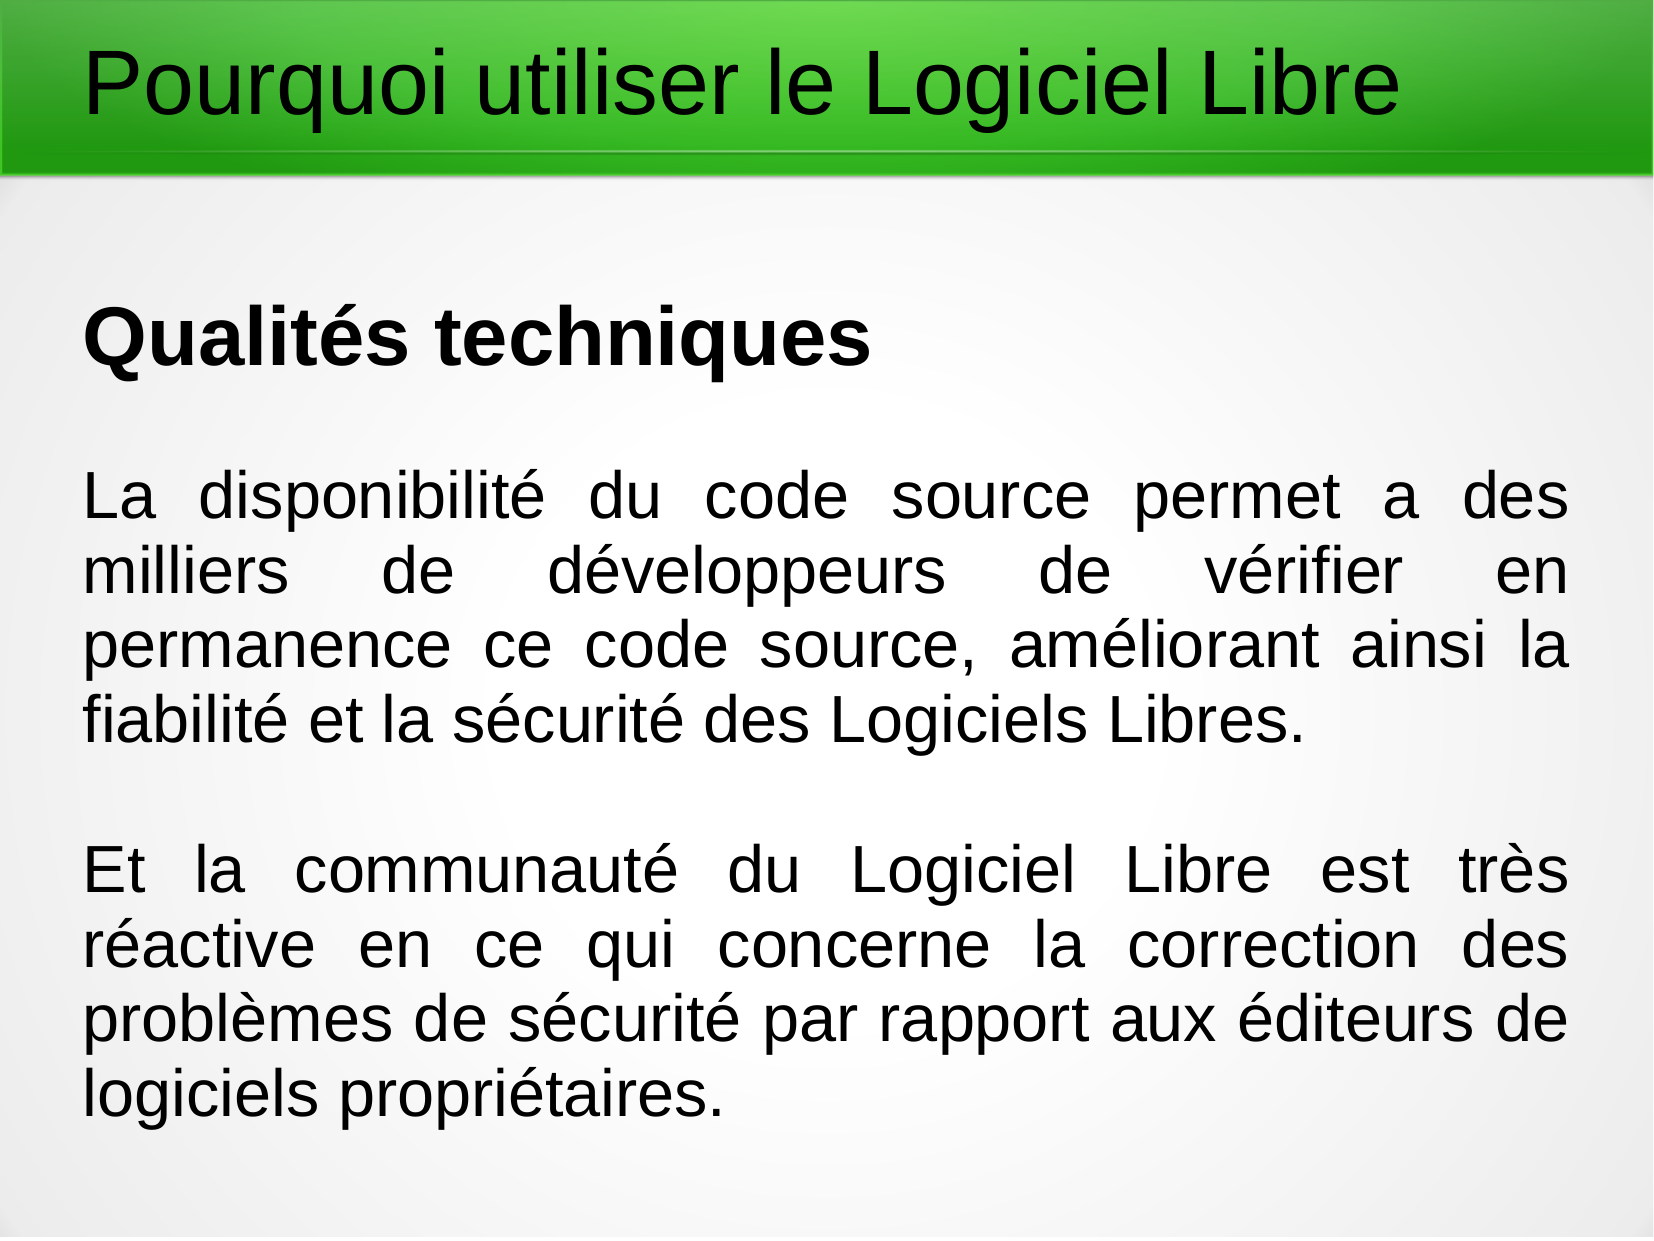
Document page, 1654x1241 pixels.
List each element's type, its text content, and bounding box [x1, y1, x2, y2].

title Pourquoi utiliser le Logiciel Libre [82, 11, 1571, 154]
subtitle Qualités techniques La disponibilité du code source permet a des milliers de développeurs de vérifier en permanence ce code source, améliorant ainsi la fiabilité et la sécurité des Logiciels Libres. Et la communauté du Logiciel Libre est très réactive en ce qui concerne la correction des problèmes de sécurité par rapport aux éditeurs de logiciels propriétaires. [82, 290, 1571, 1131]
picture [0, 0, 1654, 1237]
